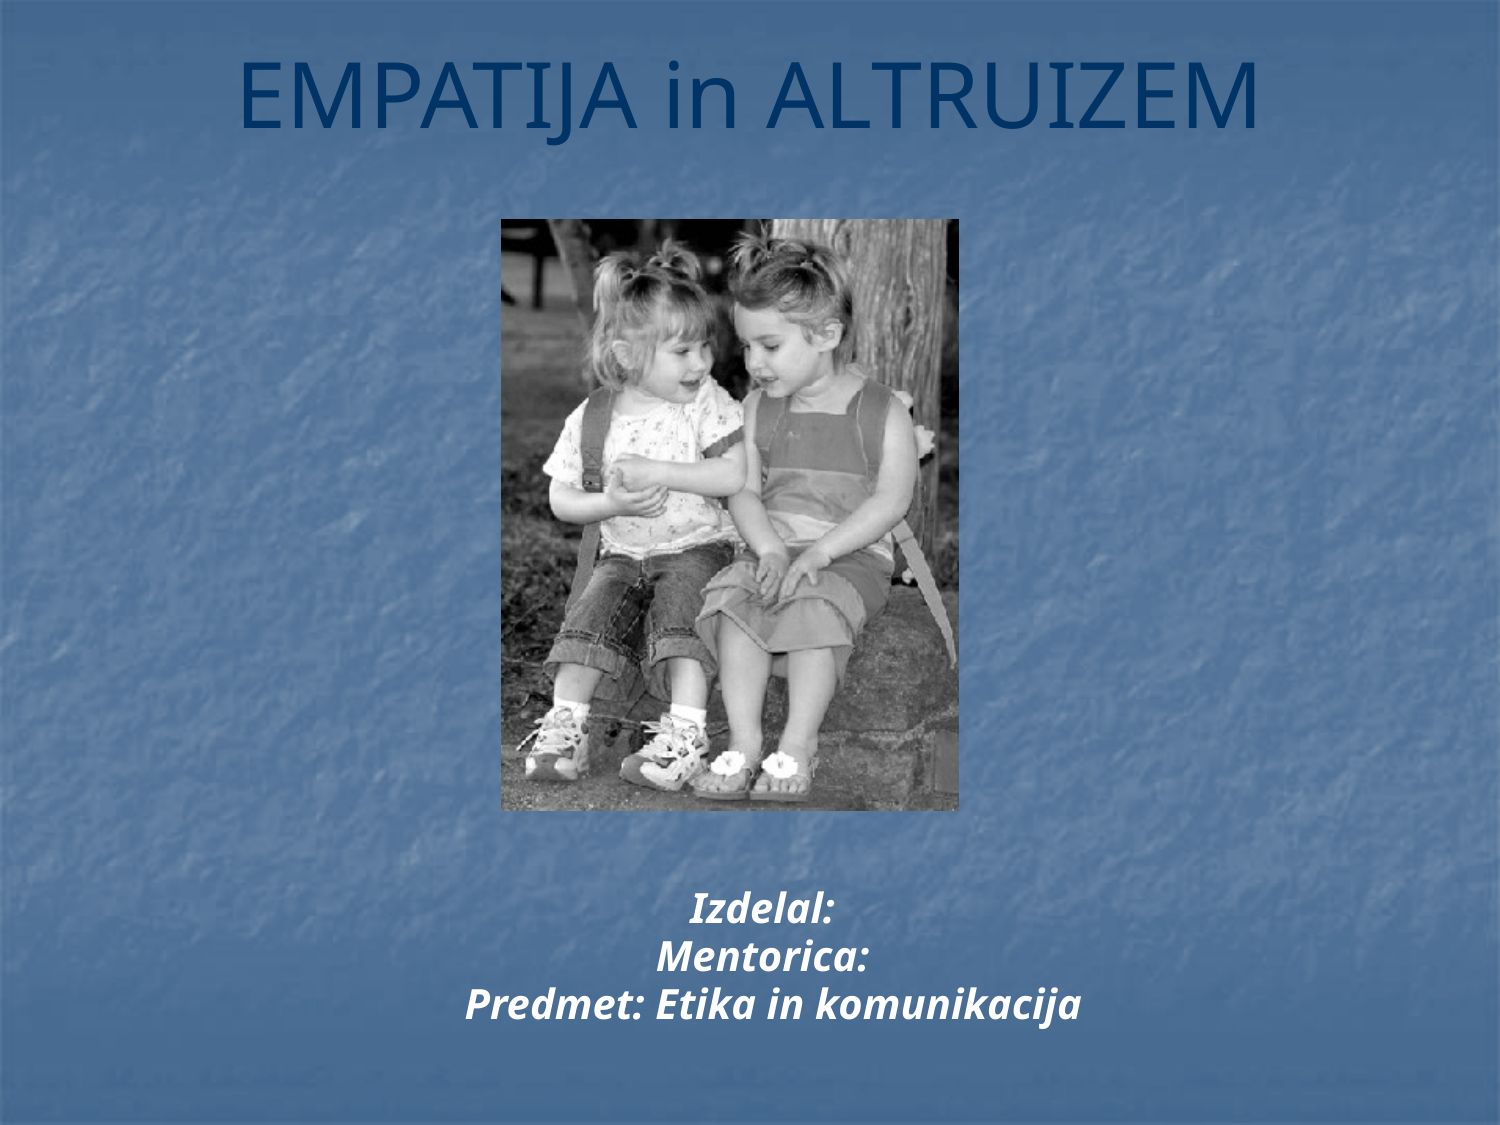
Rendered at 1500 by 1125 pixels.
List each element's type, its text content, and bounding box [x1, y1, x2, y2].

title EMPATIJA in ALTRUIZEM [112, 0, 1388, 185]
picture [0, 0, 1500, 1125]
subtitle Izdelal: Mentorica: Predmet: Etika in komunikacija [123, 786, 1424, 1059]
